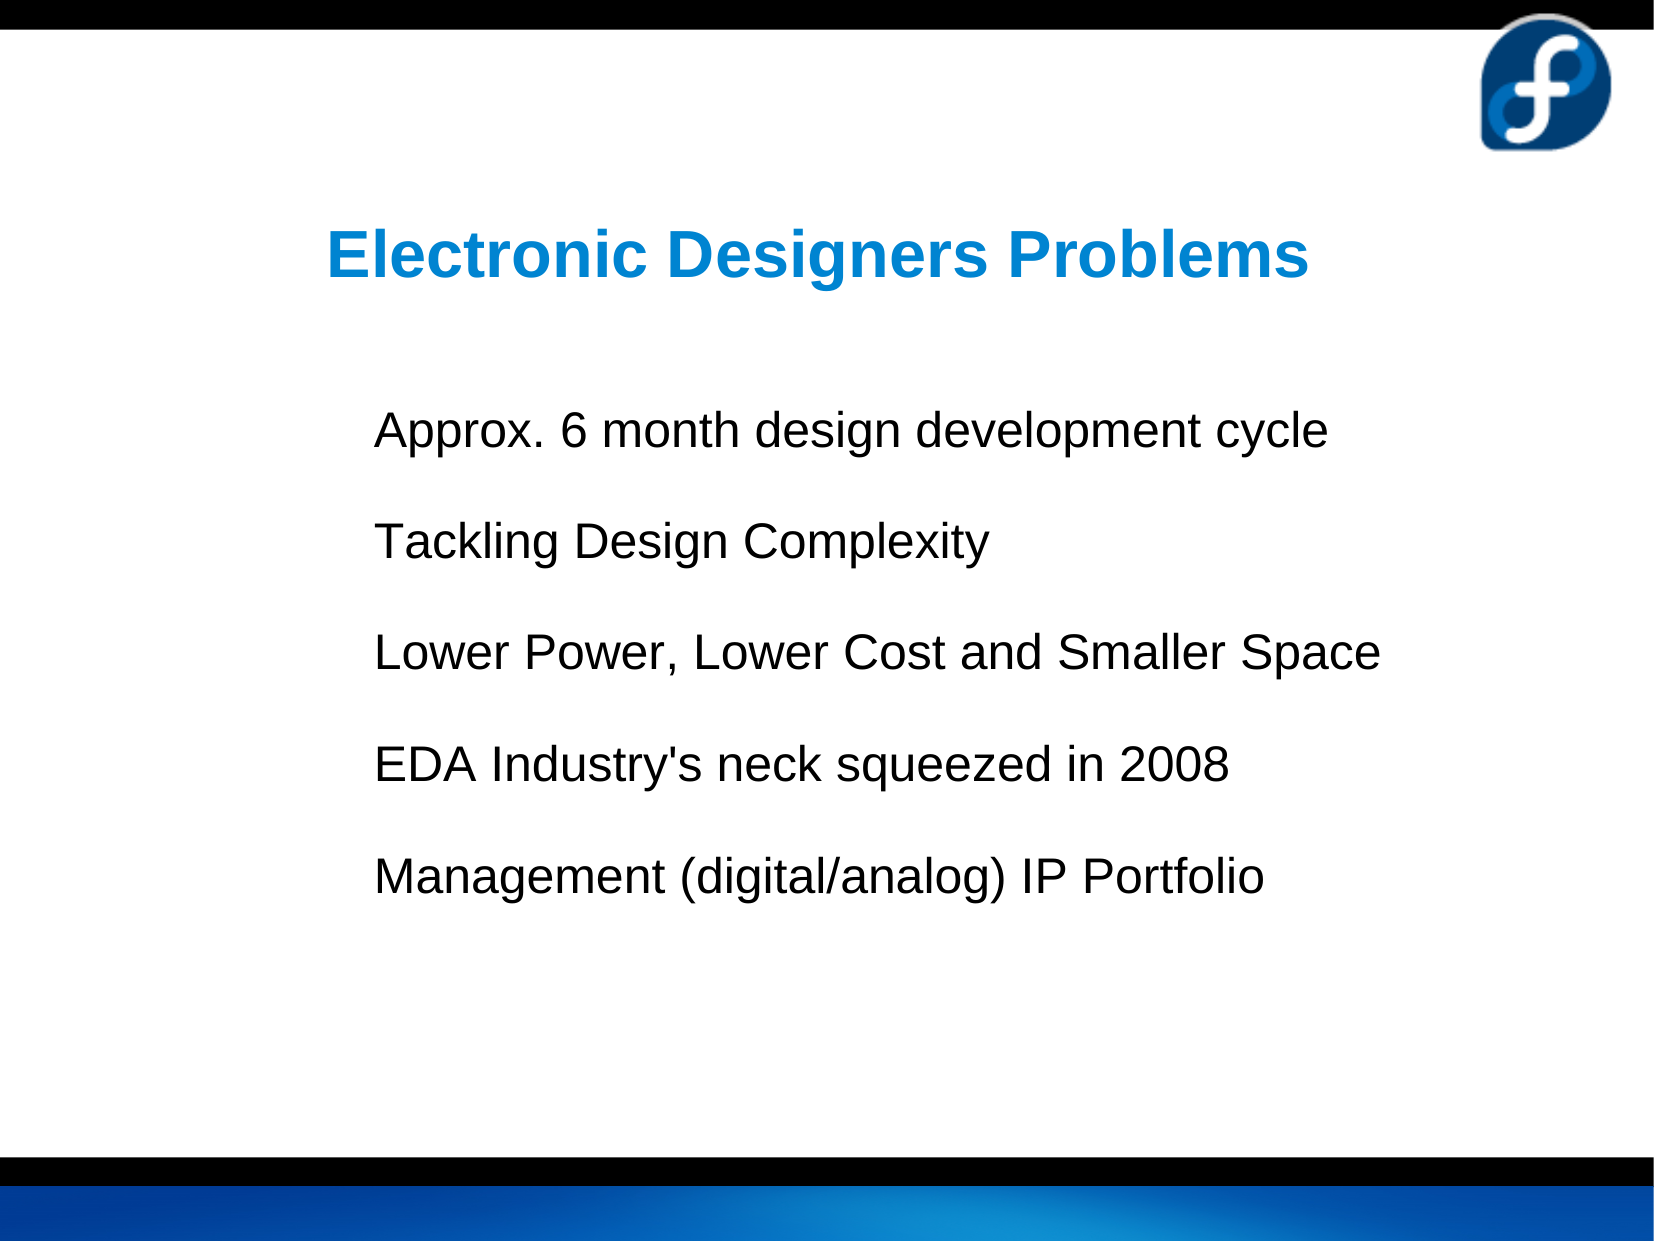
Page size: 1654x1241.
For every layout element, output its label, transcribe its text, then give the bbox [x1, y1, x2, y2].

picture [0, 1186, 1654, 1241]
text_box Electronic Designers Problems [311, 209, 1329, 299]
text_box Approx. 6 month design development cycle Tackling Design Complexity Lower Power, Lower Cost and Smaller Space EDA Industry's neck squeezed in 2008 Management (digital/analog) IP Portfolio [359, 394, 1398, 1092]
picture [838, 12, 1622, 254]
